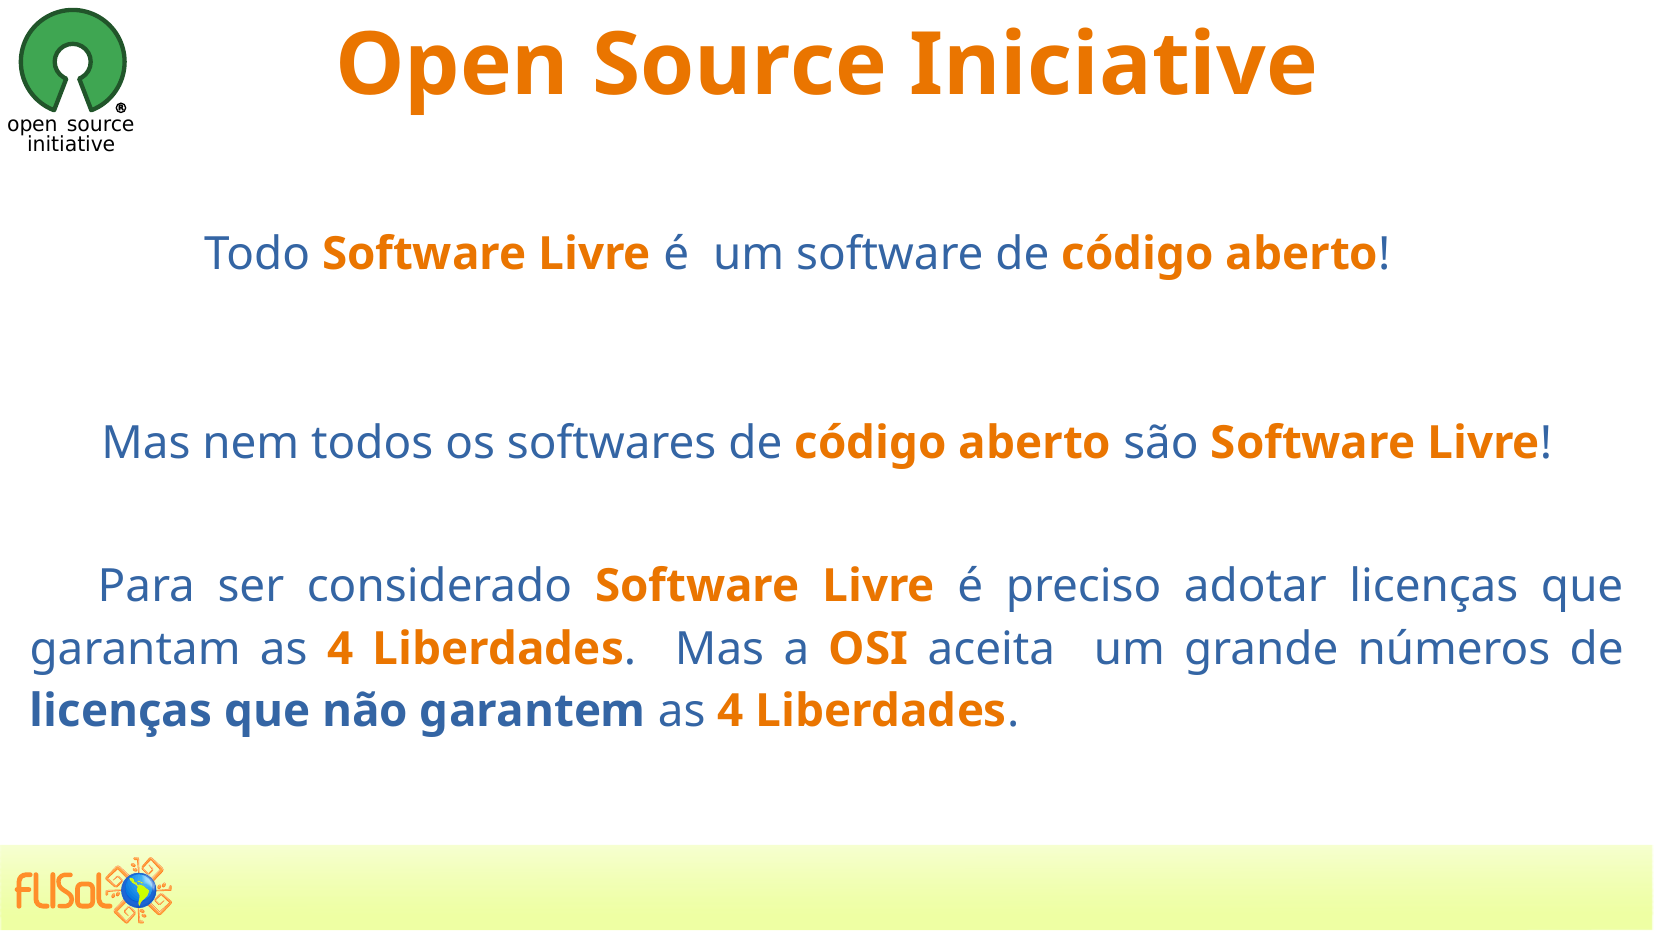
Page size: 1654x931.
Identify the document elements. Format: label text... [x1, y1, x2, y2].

text_box Todo Software Livre é um software de código aberto! [29, 226, 1565, 278]
text_box Para ser considerado Software Livre é preciso adotar licenças que garantam as 4 Liberdades. Mas a OSI aceita um grande números de licenças que não garantem as 4 Liberdades. [29, 569, 1625, 724]
picture [1, 0, 140, 184]
text_box Open Source Iniciative [140, 11, 1625, 110]
text_box [0, 844, 1654, 931]
text_box Mas nem todos os softwares de código aberto são Software Livre! [29, 414, 1625, 467]
